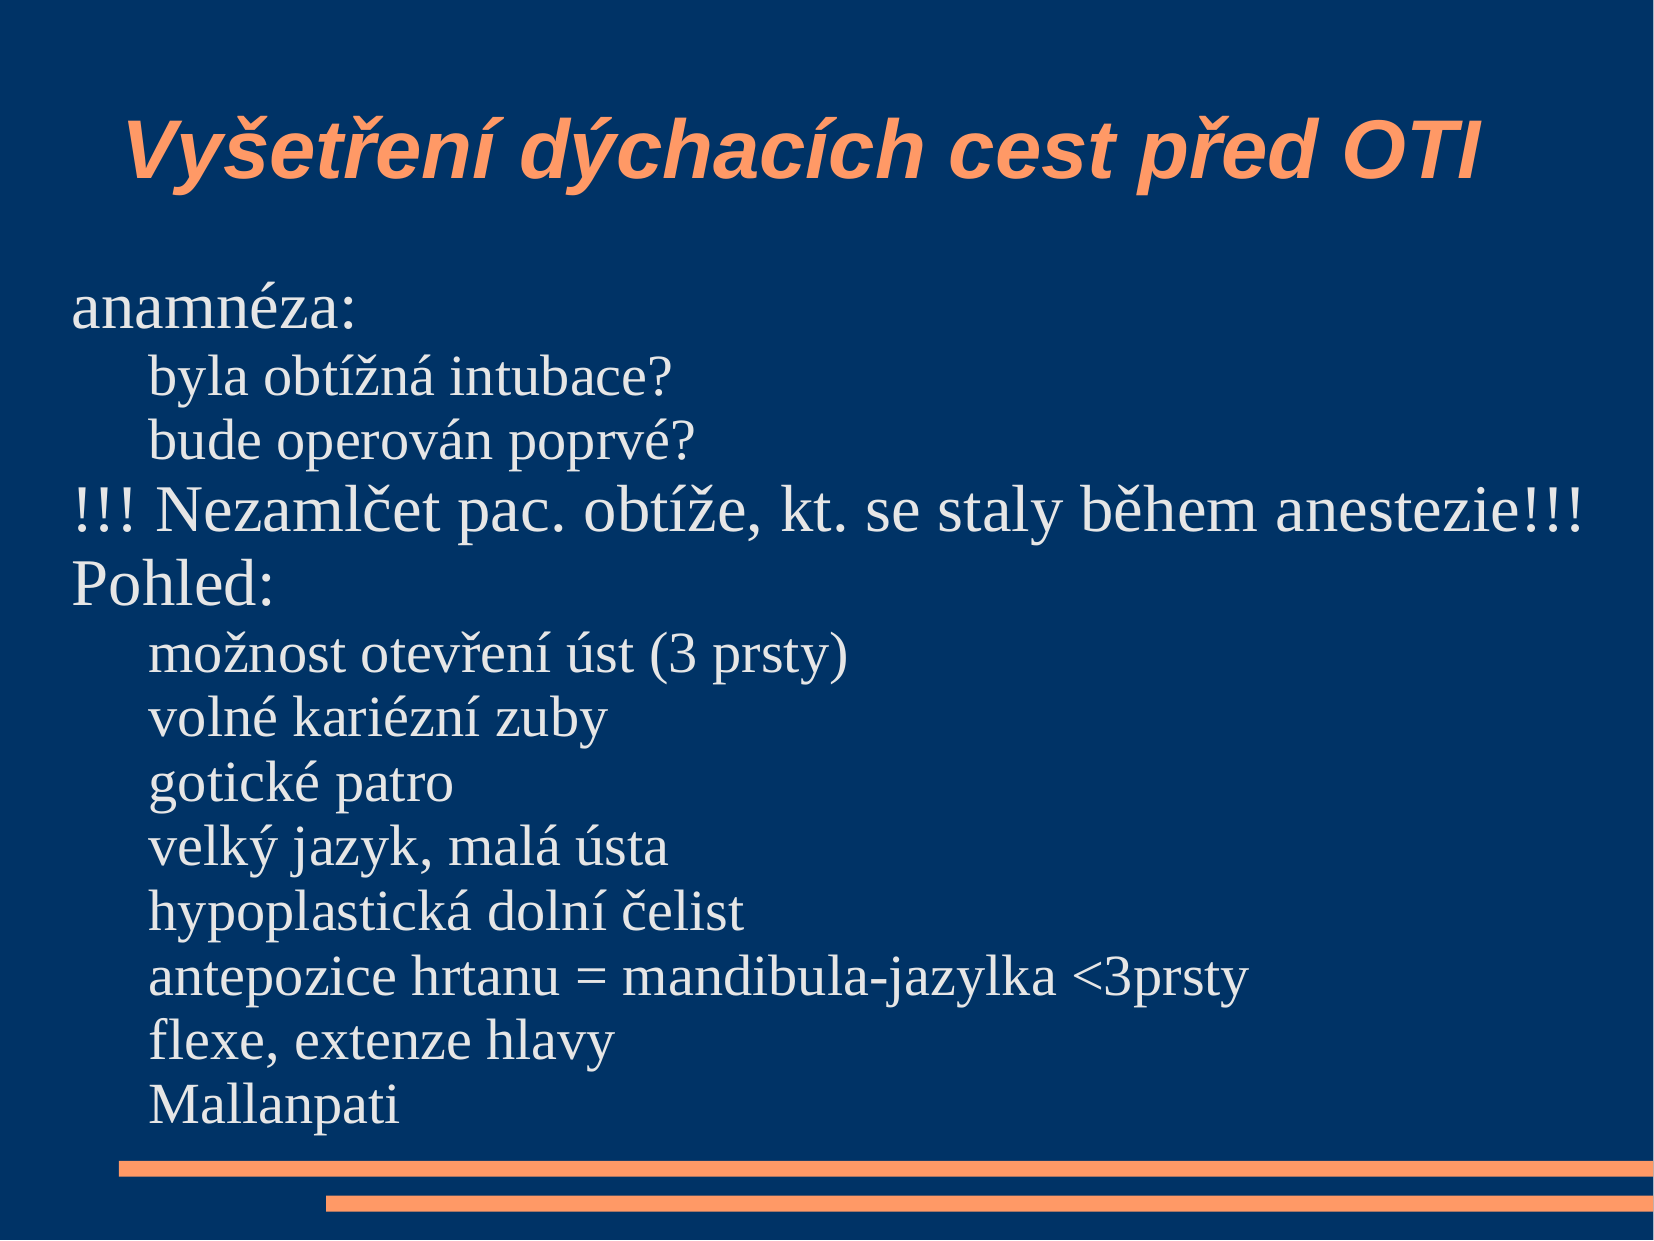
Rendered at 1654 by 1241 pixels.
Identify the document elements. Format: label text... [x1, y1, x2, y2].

title Vyšetření dýchacích cest před OTI [121, 46, 1534, 254]
list anamnéza: byla obtížná intubace? bude operován poprvé? !!! Nezamlčet pac. obtíže, kt. se staly během anestezie!!! Pohled: možnost otevření úst (3 prsty) volné kariézní zuby gotické patro velký jazyk, malá ústa hypoplastická dolní čelist antepozice hrtanu = mandibula-jazylka <3prsty flexe, extenze hlavy Mallanpati [54, 268, 1654, 1221]
